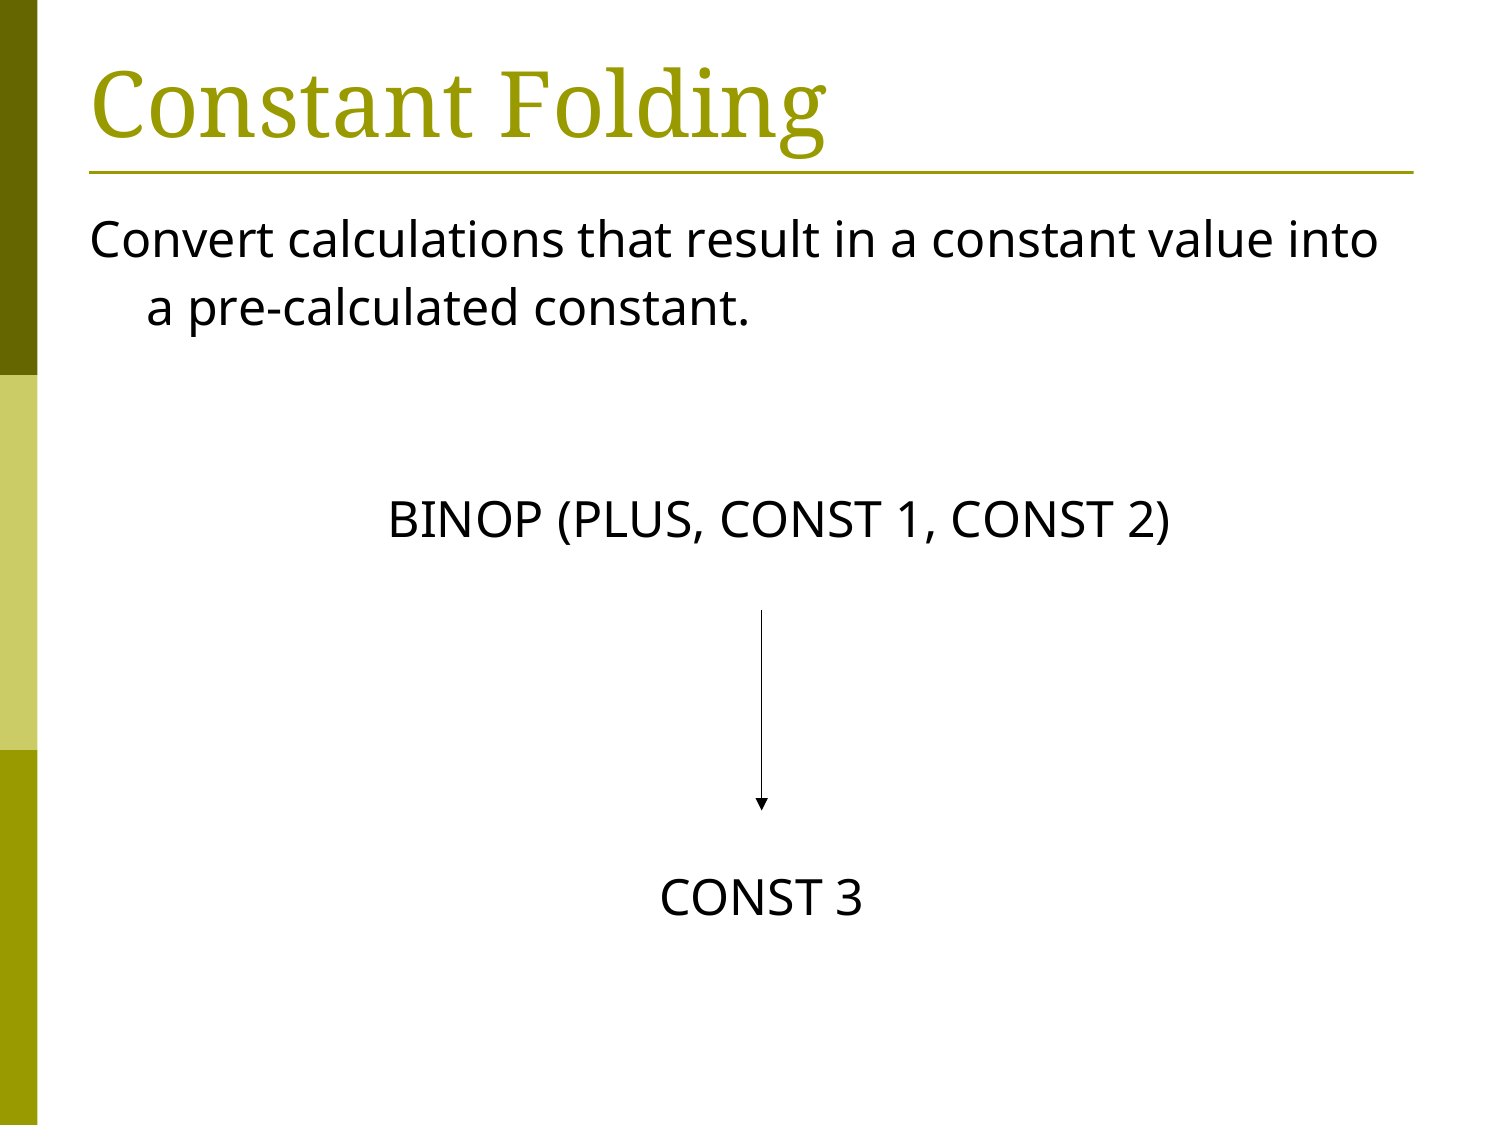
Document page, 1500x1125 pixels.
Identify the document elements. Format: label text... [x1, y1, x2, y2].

list Convert calculations that result in a constant value into a pre-calculated constant. [75, 196, 1426, 386]
title Constant Folding [75, 45, 1426, 173]
text_box CONST 3 [242, 857, 1282, 934]
text_box BINOP (PLUS, CONST 1, CONST 2) [230, 479, 1329, 556]
